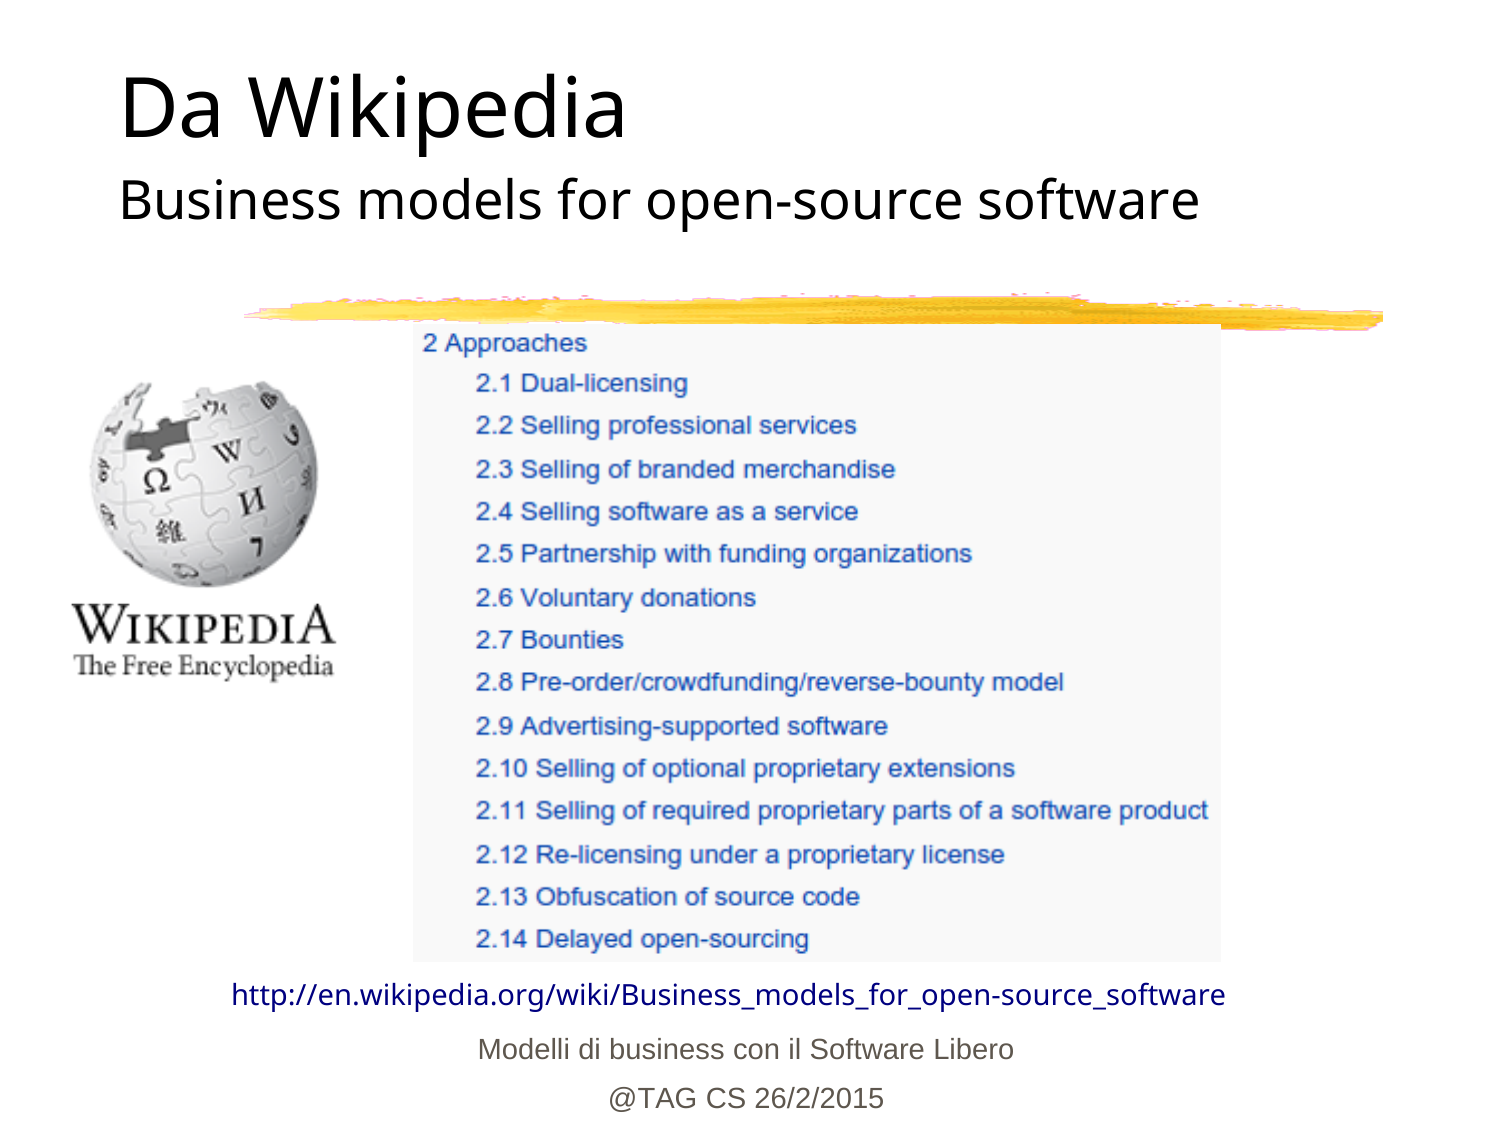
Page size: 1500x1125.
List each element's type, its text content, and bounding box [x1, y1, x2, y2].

title Da Wikipedia Business models for open-source software [118, 0, 1447, 300]
picture [244, 300, 1383, 962]
list http://en.wikipedia.org/wiki/Business_models_for_open-source_software [177, 974, 1300, 1034]
picture [54, 348, 355, 693]
